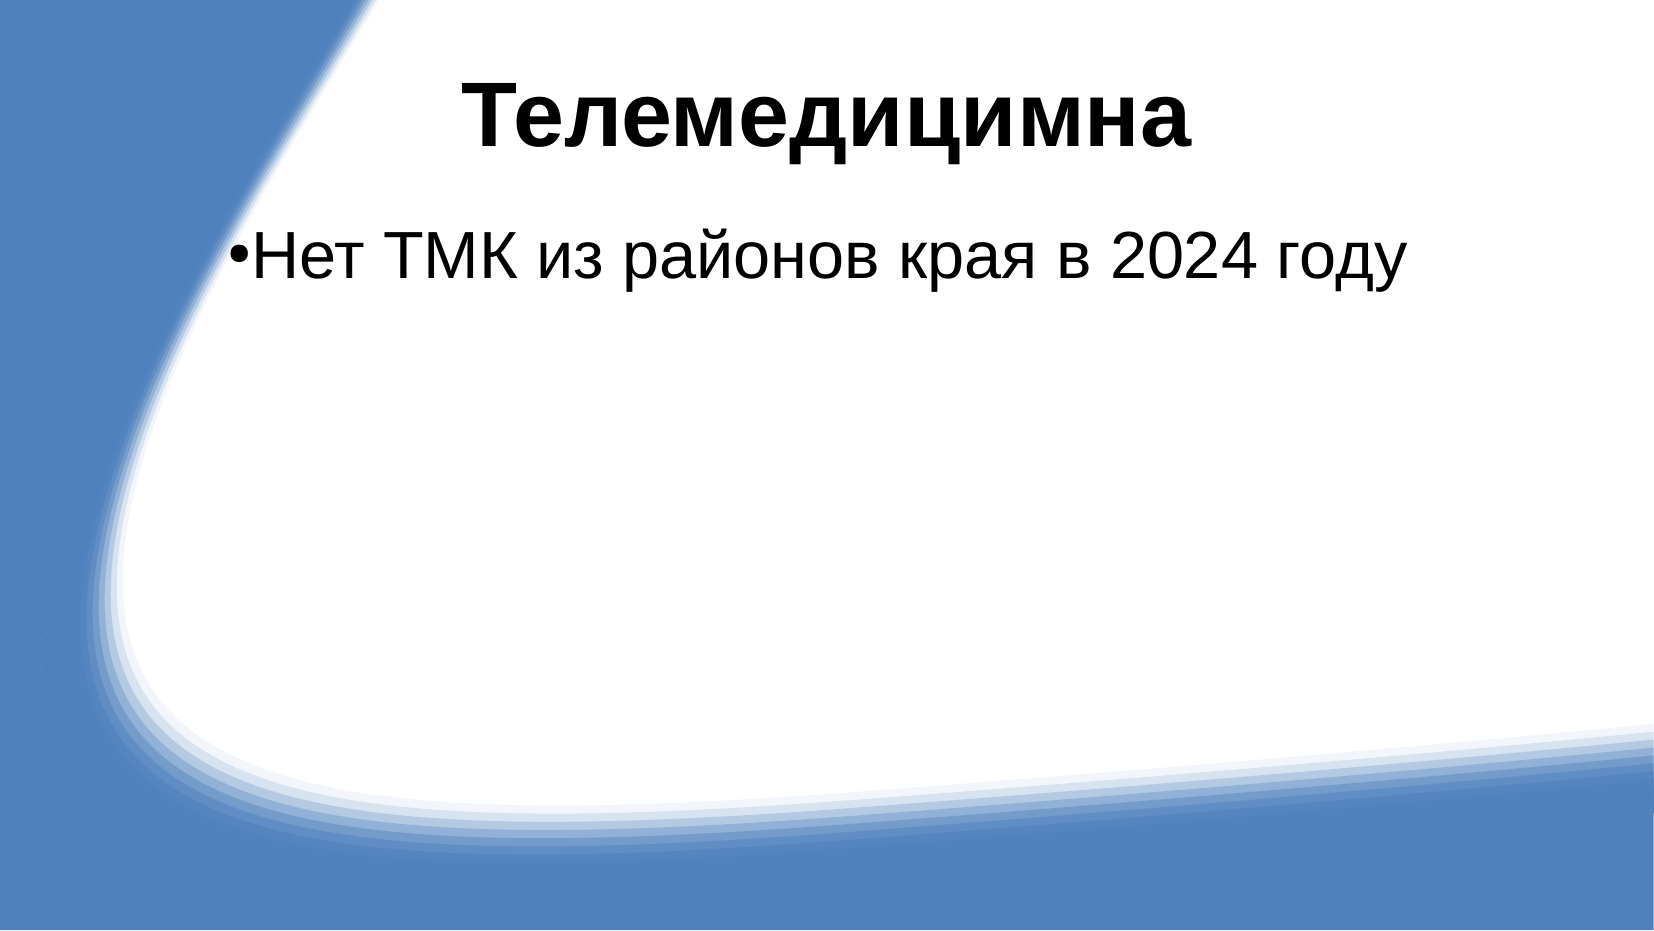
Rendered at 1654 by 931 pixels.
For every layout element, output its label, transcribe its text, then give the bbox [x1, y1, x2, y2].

list Нет ТМК из районов края в 2024 году [101, 210, 1591, 751]
title Телемедицимна [82, 37, 1571, 193]
